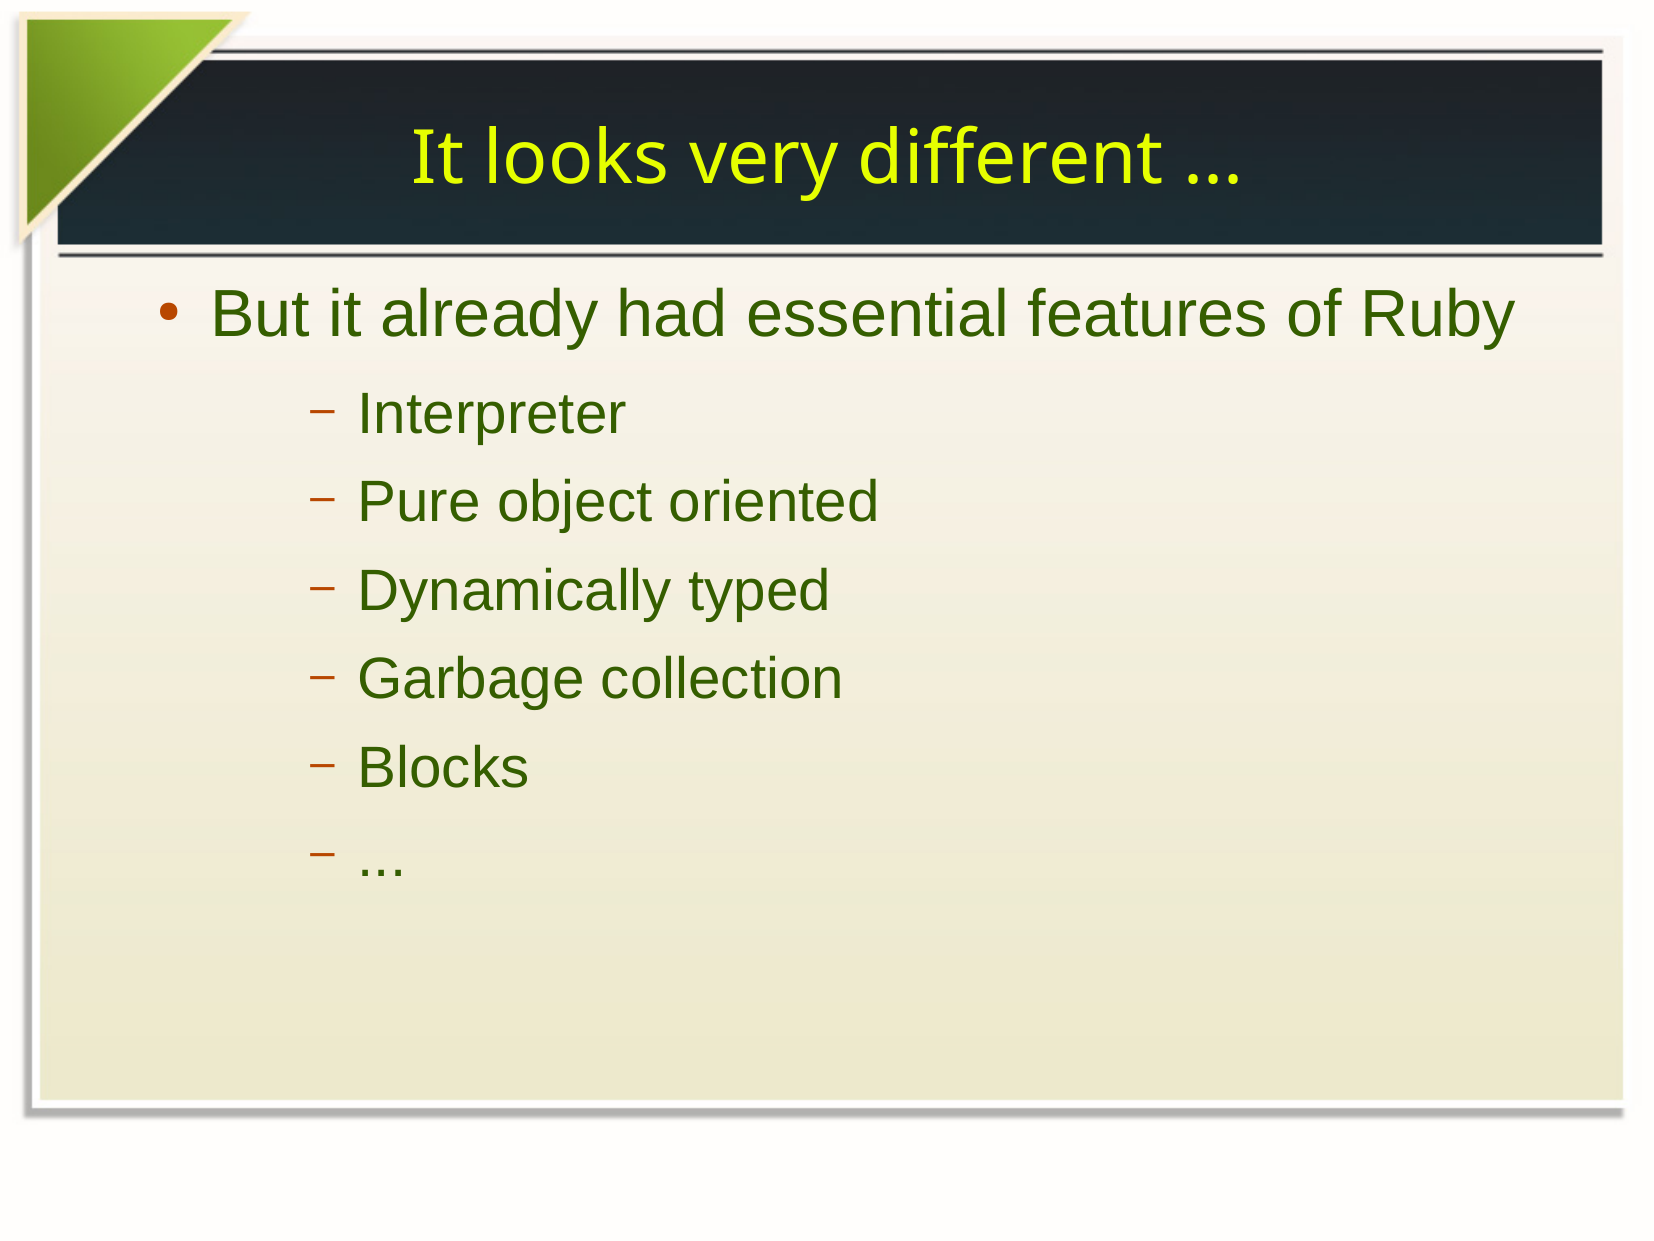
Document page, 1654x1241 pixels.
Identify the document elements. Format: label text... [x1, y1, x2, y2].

list But it already had essential features of Ruby Interpreter Pure object oriented Dynamically typed Garbage collection Blocks ... [121, 276, 1534, 1087]
title It looks very different ... [121, 73, 1534, 237]
picture [0, 0, 1654, 1241]
